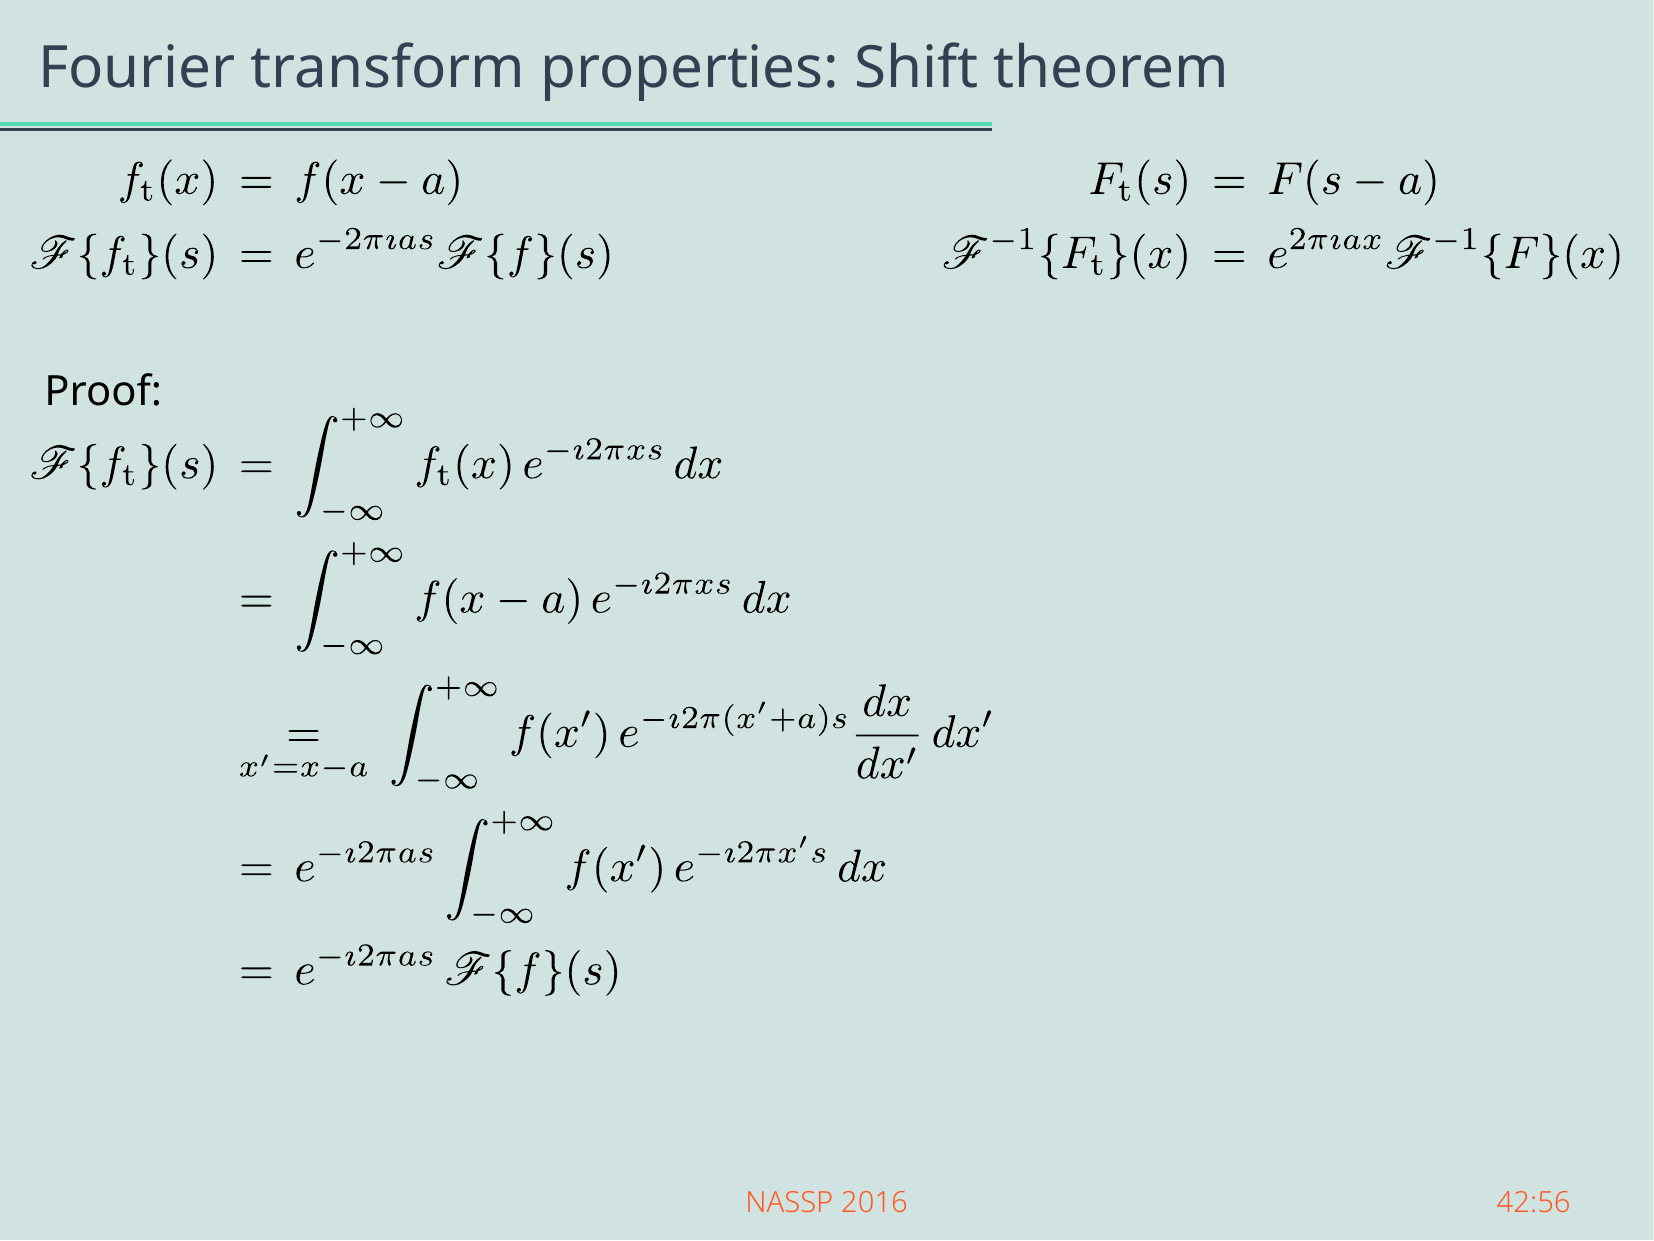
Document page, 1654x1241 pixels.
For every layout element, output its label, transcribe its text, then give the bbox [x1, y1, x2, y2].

text_box [29, 407, 993, 996]
text_box [941, 159, 1625, 280]
text_box Fourier transform properties: Shift theorem [23, 17, 1613, 103]
text_box Proof: [29, 353, 187, 420]
text_box [29, 159, 614, 280]
